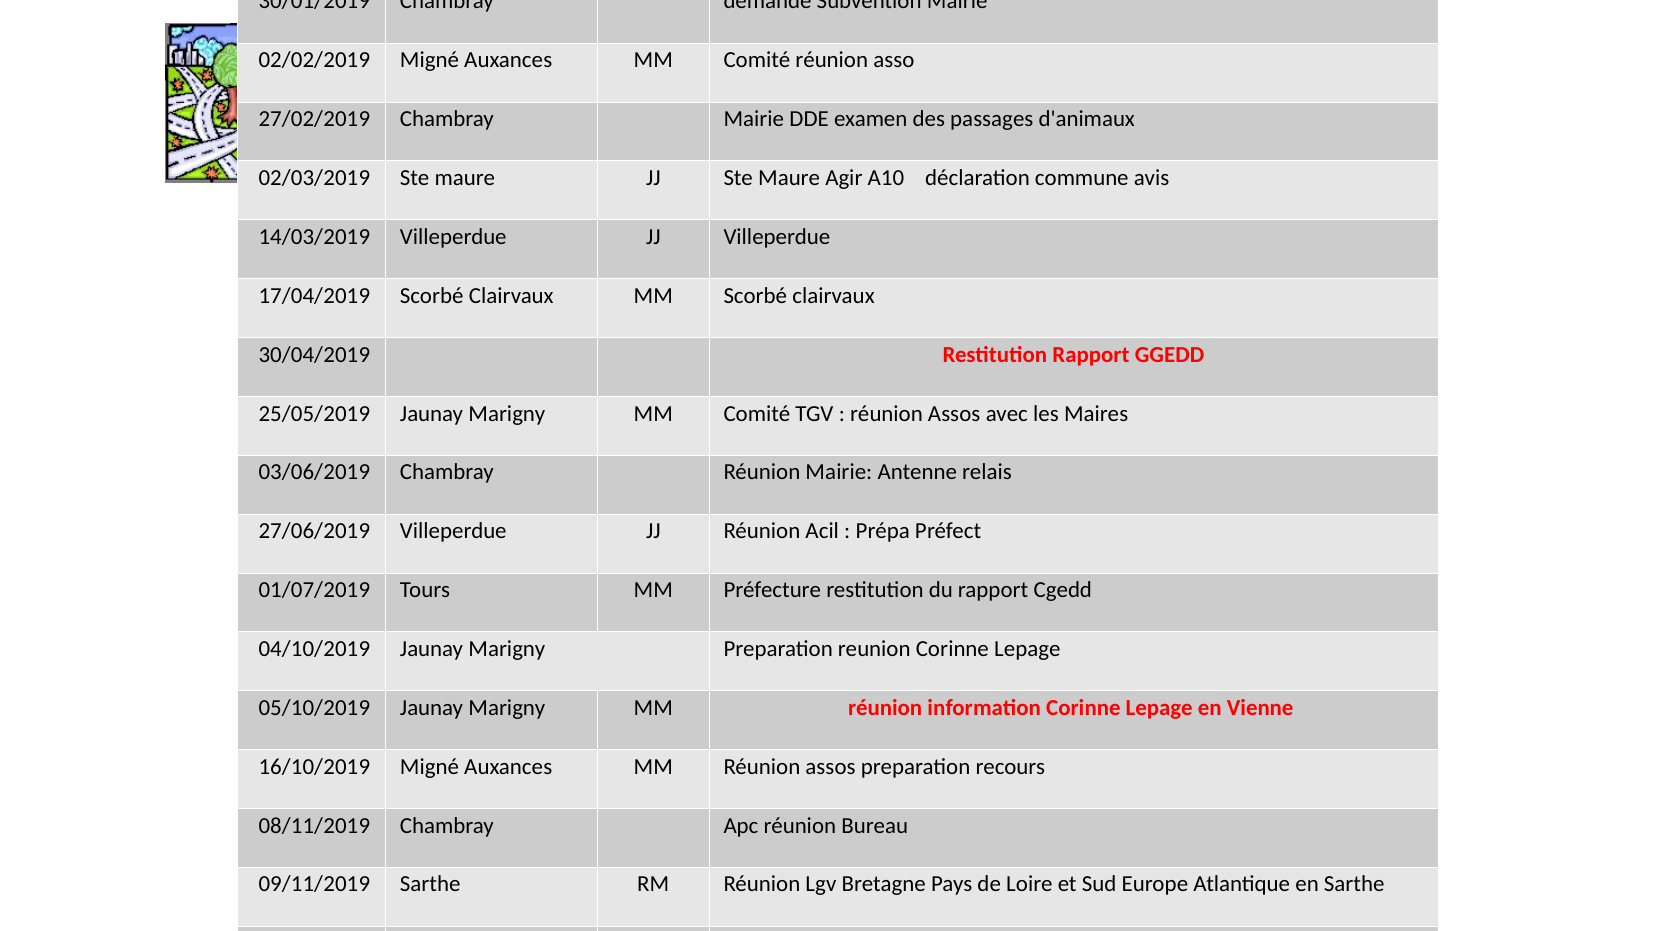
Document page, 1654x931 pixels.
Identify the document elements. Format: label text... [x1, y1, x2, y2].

table_cell Comité TGV : réunion Assos avec les Maires [710, 397, 1438, 455]
table_cell 17/04/2019 [238, 279, 385, 337]
table_cell Sarthe [386, 868, 597, 926]
table_cell [598, 456, 709, 514]
table_cell Preparation reunion Corinne Lepage [710, 632, 1438, 690]
table_cell 28/11/2019 [238, 927, 385, 931]
table_cell [598, 0, 709, 43]
table_cell Villeperdue [710, 220, 1438, 278]
table_cell Préfecture restitution du rapport Cgedd [710, 574, 1438, 631]
table_cell 02/03/2019 [238, 161, 385, 219]
table_cell Ste maure [386, 161, 597, 219]
table_cell 27/06/2019 [238, 515, 385, 573]
table_cell Restitution Rapport GGEDD [710, 338, 1438, 396]
table_cell [598, 338, 709, 396]
table_cell Réunion assos preparation recours [710, 750, 1438, 808]
table_cell 09/11/2019 [238, 868, 385, 926]
table_cell JJ [598, 161, 709, 219]
table_cell [386, 338, 597, 396]
table_cell 05/10/2019 [238, 691, 385, 749]
table_cell 30/01/2019 [238, 0, 385, 43]
table_cell 14/03/2019 [238, 220, 385, 278]
table_cell Villeperdue [386, 515, 597, 573]
table_cell Chambray [386, 0, 597, 43]
table_cell Ste Maure Agir A10 déclaration commune avis [710, 161, 1438, 219]
table_cell Scorbé Clairvaux [386, 279, 597, 337]
table_cell Comité réunion asso [710, 44, 1438, 102]
table_cell [598, 927, 709, 931]
table_cell [598, 103, 709, 160]
table_cell MM [598, 691, 709, 749]
table_cell Jaunay Marigny [386, 632, 709, 690]
table_cell Réunion Acil : Prépa Préfect [710, 515, 1438, 573]
table_cell Apc réunion Bureau [710, 809, 1438, 867]
table_cell MM [598, 44, 709, 102]
table_cell Tours [386, 574, 597, 631]
table_cell 08/11/2019 [238, 809, 385, 867]
table_cell Chambray [386, 456, 597, 514]
table_cell 16/10/2019 [238, 750, 385, 808]
table_cell Chambray [386, 809, 597, 867]
table_cell 25/05/2019 [238, 397, 385, 455]
table_cell demande Subvention Mairie [710, 0, 1438, 43]
table_cell MM [598, 397, 709, 455]
table_cell MM [598, 279, 709, 337]
table_cell [598, 809, 709, 867]
table_cell JJ [598, 220, 709, 278]
table_cell 27/02/2019 [238, 103, 385, 160]
table_cell Réunion Mairie: Antenne relais [710, 456, 1438, 514]
picture [165, 23, 237, 183]
table_cell Mairie DDE examen des passages d'animaux [710, 103, 1438, 160]
table_cell 30/04/2019 [238, 338, 385, 396]
table_cell Migné Auxances [386, 44, 597, 102]
table_cell Jaunay Marigny [386, 691, 597, 749]
table_cell MM [598, 750, 709, 808]
table_cell Chambray [386, 927, 597, 931]
table_cell JJ [598, 515, 709, 573]
table_cell Scorbé clairvaux [710, 279, 1438, 337]
table_cell 01/07/2019 [238, 574, 385, 631]
table_cell 03/06/2019 [238, 456, 385, 514]
table_cell Chambray [386, 103, 597, 160]
table_cell Villeperdue [386, 220, 597, 278]
table_cell MM [598, 574, 709, 631]
table_cell réunion information Corinne Lepage en Vienne [710, 691, 1438, 749]
table_cell Migné Auxances [386, 750, 597, 808]
table_cell RM [598, 868, 709, 926]
table_cell 02/02/2019 [238, 44, 385, 102]
table_cell AG Apc [710, 927, 1438, 931]
table_cell Jaunay Marigny [386, 397, 597, 455]
table_cell 04/10/2019 [238, 632, 385, 690]
table_cell Réunion Lgv Bretagne Pays de Loire et Sud Europe Atlantique en Sarthe [710, 868, 1438, 926]
